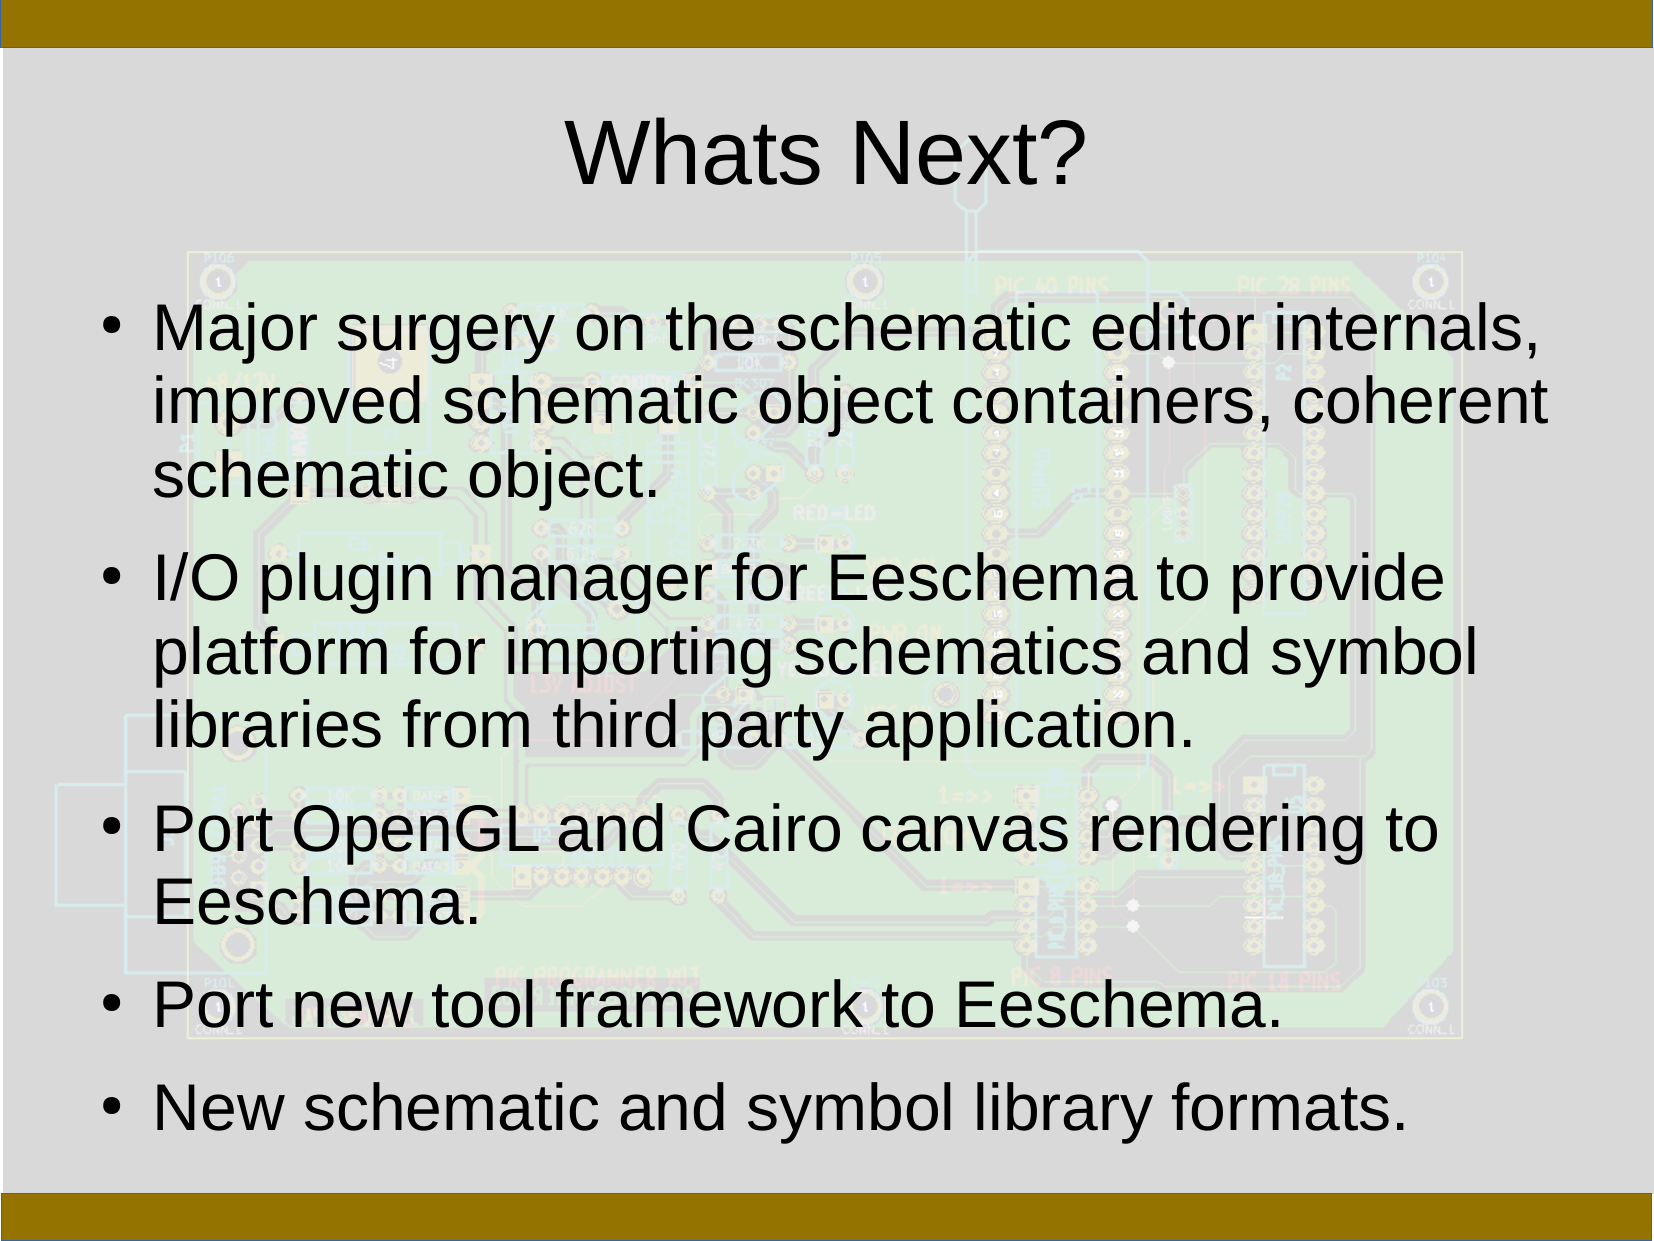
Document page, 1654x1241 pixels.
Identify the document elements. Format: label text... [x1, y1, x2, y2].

text_box [1, 1193, 1652, 1241]
picture [3, 47, 1654, 1194]
title Whats Next? [82, 49, 1571, 257]
list Major surgery on the schematic editor internals, improved schematic object containers, coherent schematic object. I/O plugin manager for Eeschema to provide platform for importing schematics and symbol libraries from third party application. Port OpenGL and Cairo canvas rendering to Eeschema. Port new tool framework to Eeschema. New schematic and symbol library formats. [82, 290, 1571, 1156]
text_box [0, 0, 1653, 48]
